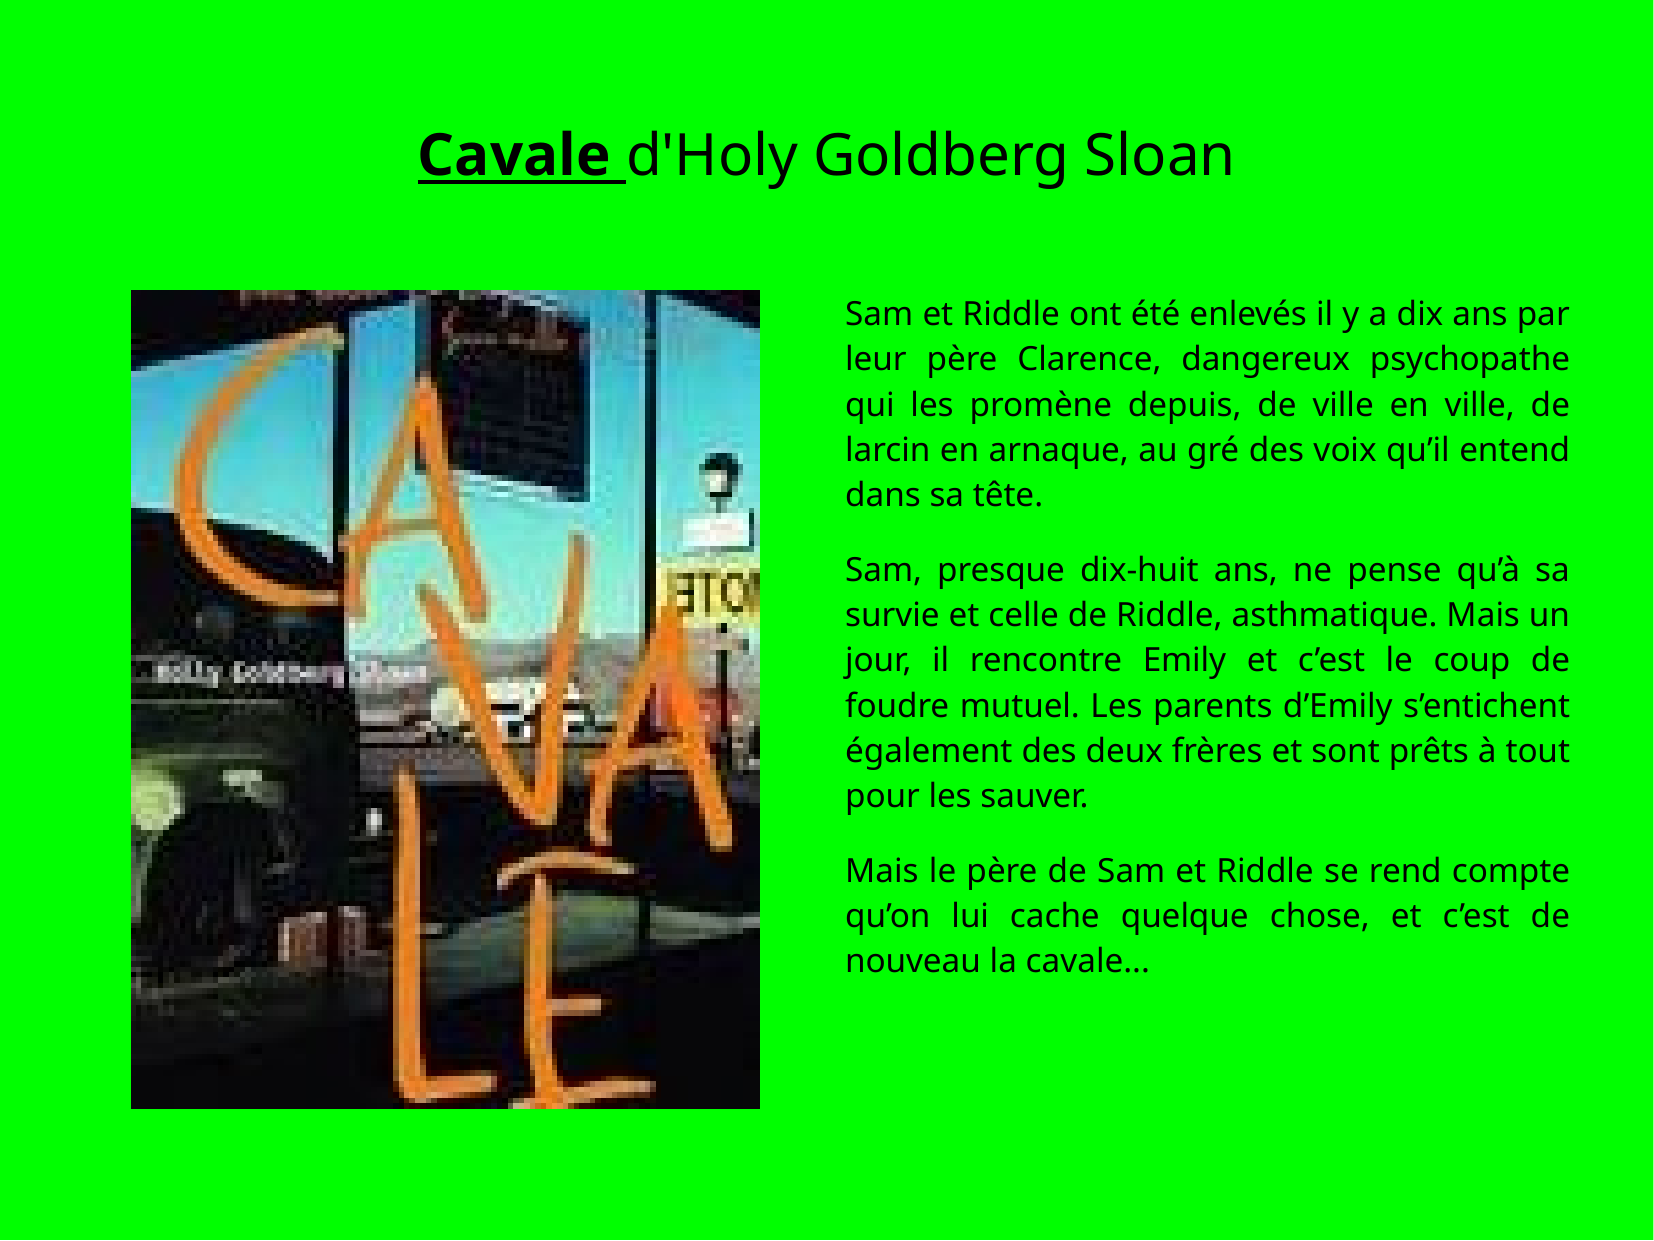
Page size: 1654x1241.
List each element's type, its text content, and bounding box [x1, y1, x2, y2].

title Cavale d'Holy Goldberg Sloan [82, 49, 1571, 257]
picture [131, 290, 760, 1109]
list Sam et Riddle ont été enlevés il y a dix ans par leur père Clarence, dangereux psychopathe qui les promène depuis, de ville en ville, de larcin en arnaque, au gré des voix qu’il entend dans sa tête. Sam, presque dix-huit ans, ne pense qu’à sa survie et celle de Riddle, asthmatique. Mais un jour, il rencontre Emily et c’est le coup de foudre mutuel. Les parents d’Emily s’entichent également des deux frères et sont prêts à tout pour les sauver. Mais le père de Sam et Riddle se rend compte qu’on lui cache quelque chose, et c’est de nouveau la cavale... [845, 290, 1572, 1094]
